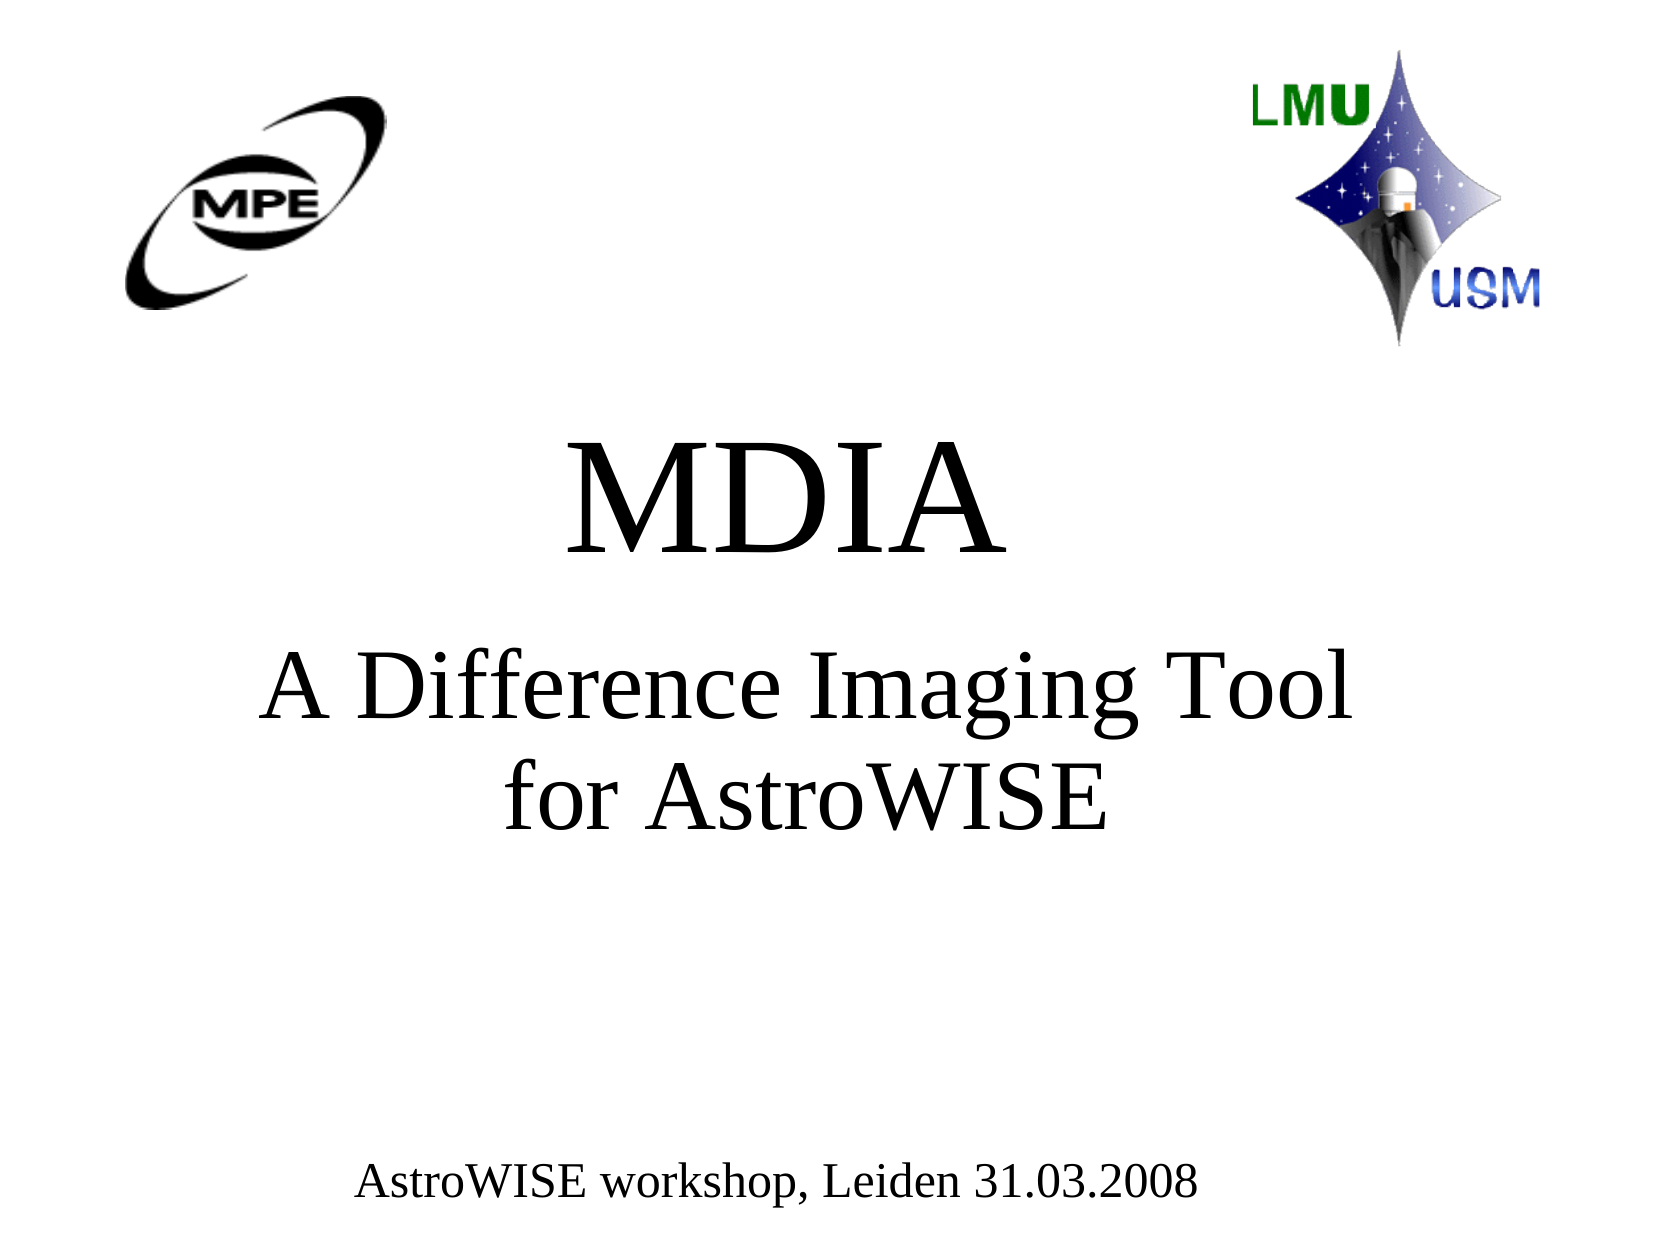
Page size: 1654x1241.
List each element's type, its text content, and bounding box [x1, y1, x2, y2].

text_box AstroWISE workshop, Leiden 31.03.2008 [353, 1153, 1242, 1209]
picture [125, 96, 387, 310]
picture [1249, 46, 1549, 349]
text_box MDIA A Difference Imaging Tool for AstroWISE [258, 403, 1435, 861]
